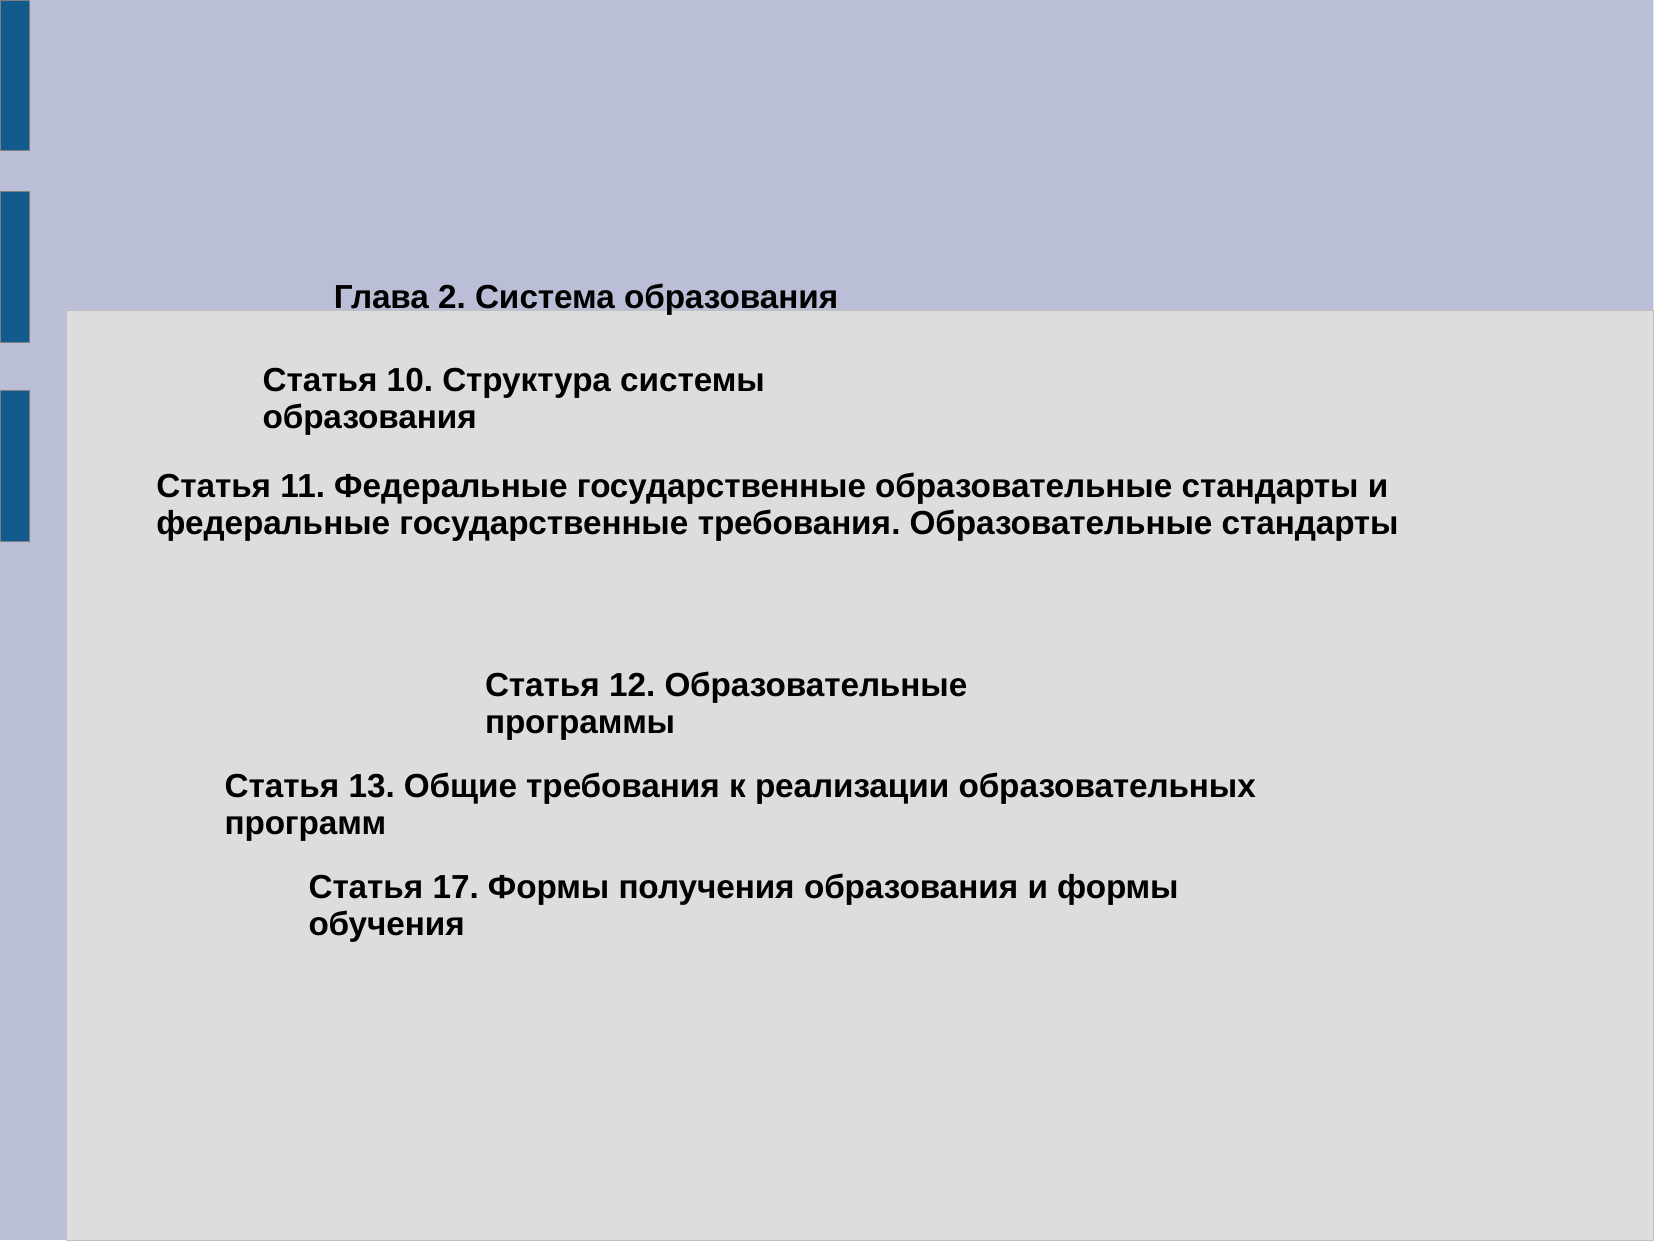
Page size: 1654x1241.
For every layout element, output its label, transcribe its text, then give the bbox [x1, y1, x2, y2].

text_box Глава 2. Система образования [318, 271, 1501, 411]
text_box Статья 11. Федеральные государственные образовательные стандарты и федеральные государственные требования. Образовательные стандарты [141, 460, 1536, 600]
text_box Статья 12. Образовательные программы [470, 658, 1182, 759]
text_box Статья 13. Общие требования к реализации образовательных программ [209, 759, 1443, 861]
text_box Статья 10. Структура системы образования [248, 354, 1002, 456]
text_box Статья 17. Формы получения образования и формы обучения [293, 860, 1359, 962]
